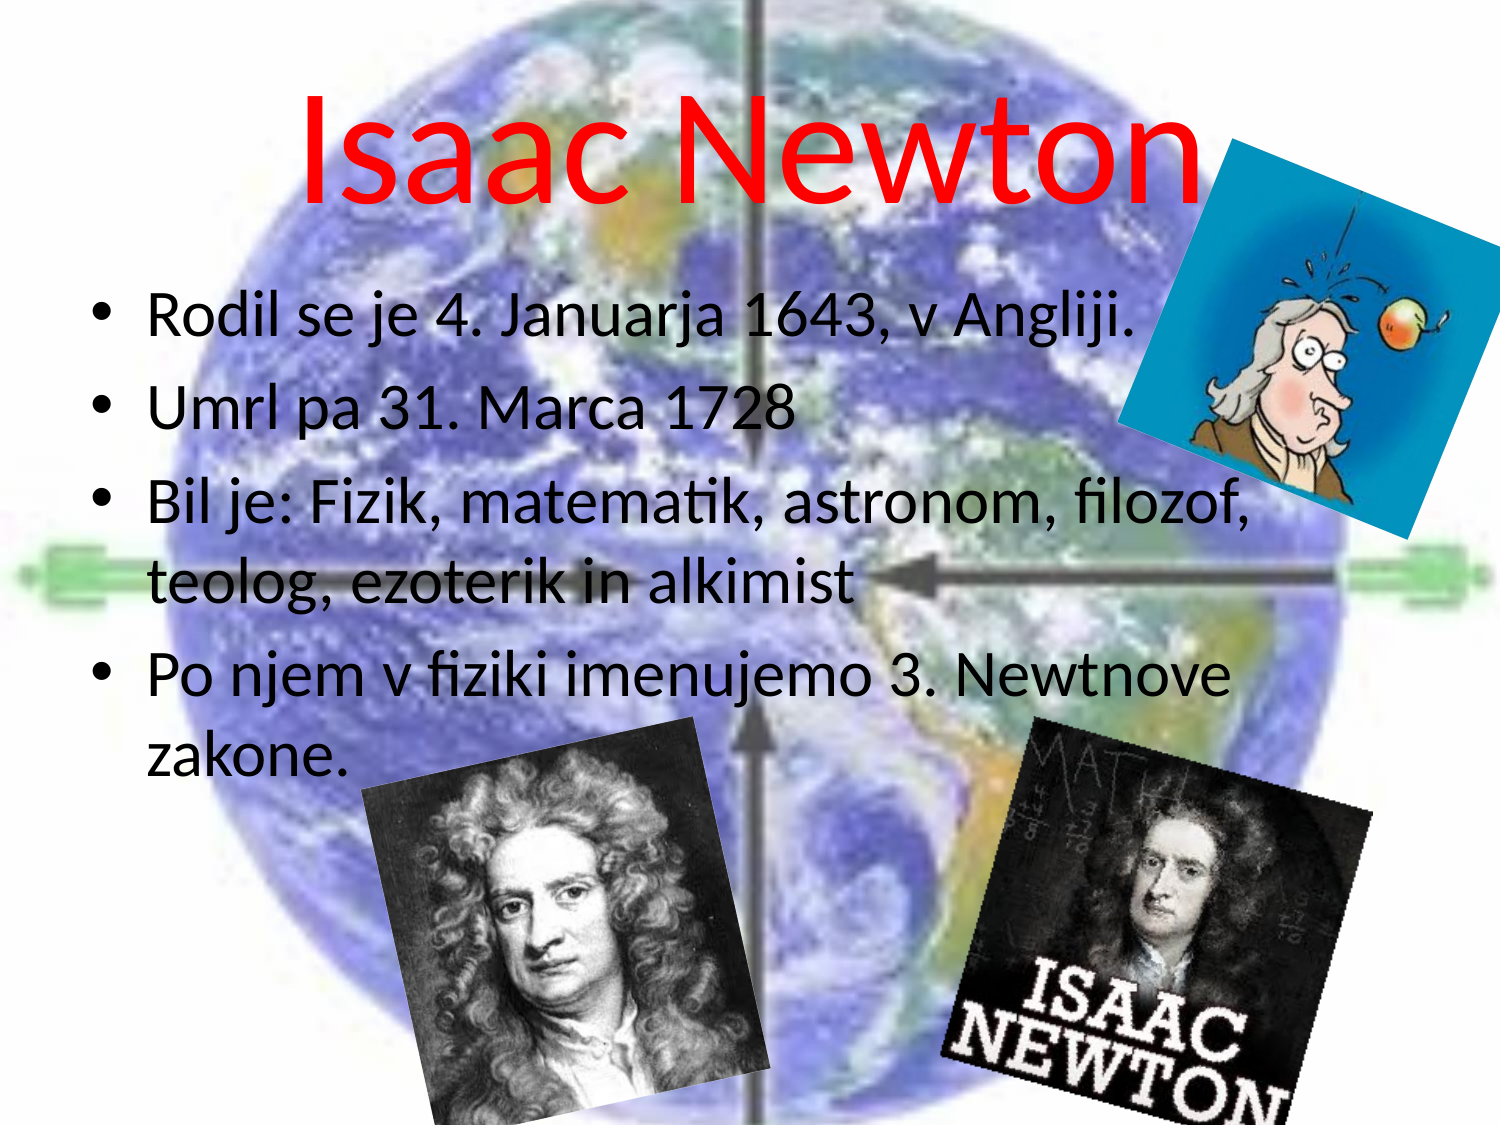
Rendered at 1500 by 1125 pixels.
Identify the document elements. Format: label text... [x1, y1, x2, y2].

picture [0, 0, 1500, 1125]
list Rodil se je 4. Januarja 1643, v Angliji. Umrl pa 31. Marca 1728 Bil je: Fizik, matematik, astronom, filozof, teolog, ezoterik in alkimist Po njem v fiziki imenujemo 3. Newtnove zakone. [75, 262, 1425, 1005]
title Isaac Newton [76, 42, 1427, 231]
picture [1189, 215, 1451, 508]
